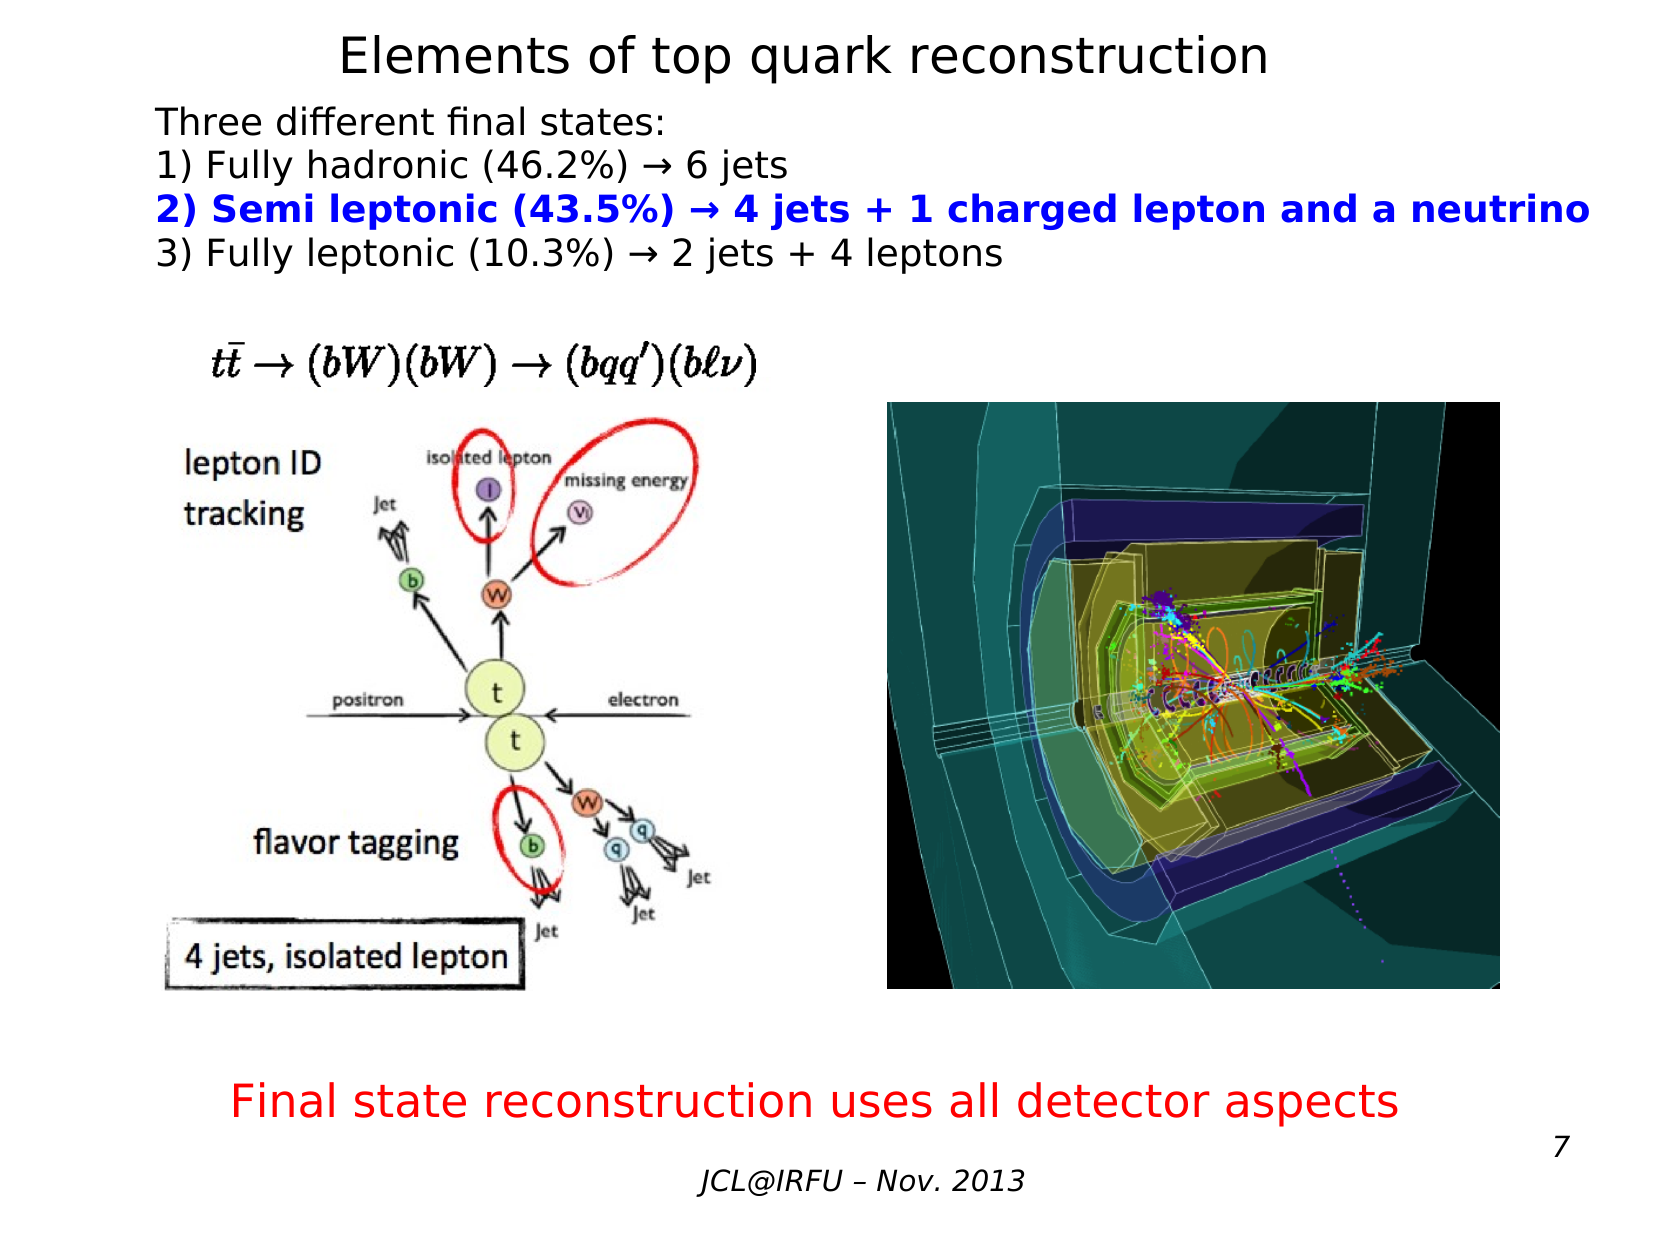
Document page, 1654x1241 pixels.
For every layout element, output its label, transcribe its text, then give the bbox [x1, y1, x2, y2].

text_box Three different final states: 1) Fully hadronic (46.2%) → 6 jets 2) Semi leptonic (43.5%) → 4 jets + 1 charged lepton and a neutrino 3) Fully leptonic (10.3%) → 2 jets + 4 leptons [140, 92, 1608, 283]
picture [887, 402, 1500, 989]
text_box Elements of top quark reconstruction [323, 19, 1337, 92]
text_box Final state reconstruction uses all detector aspects [214, 1067, 1413, 1136]
picture [161, 341, 771, 991]
